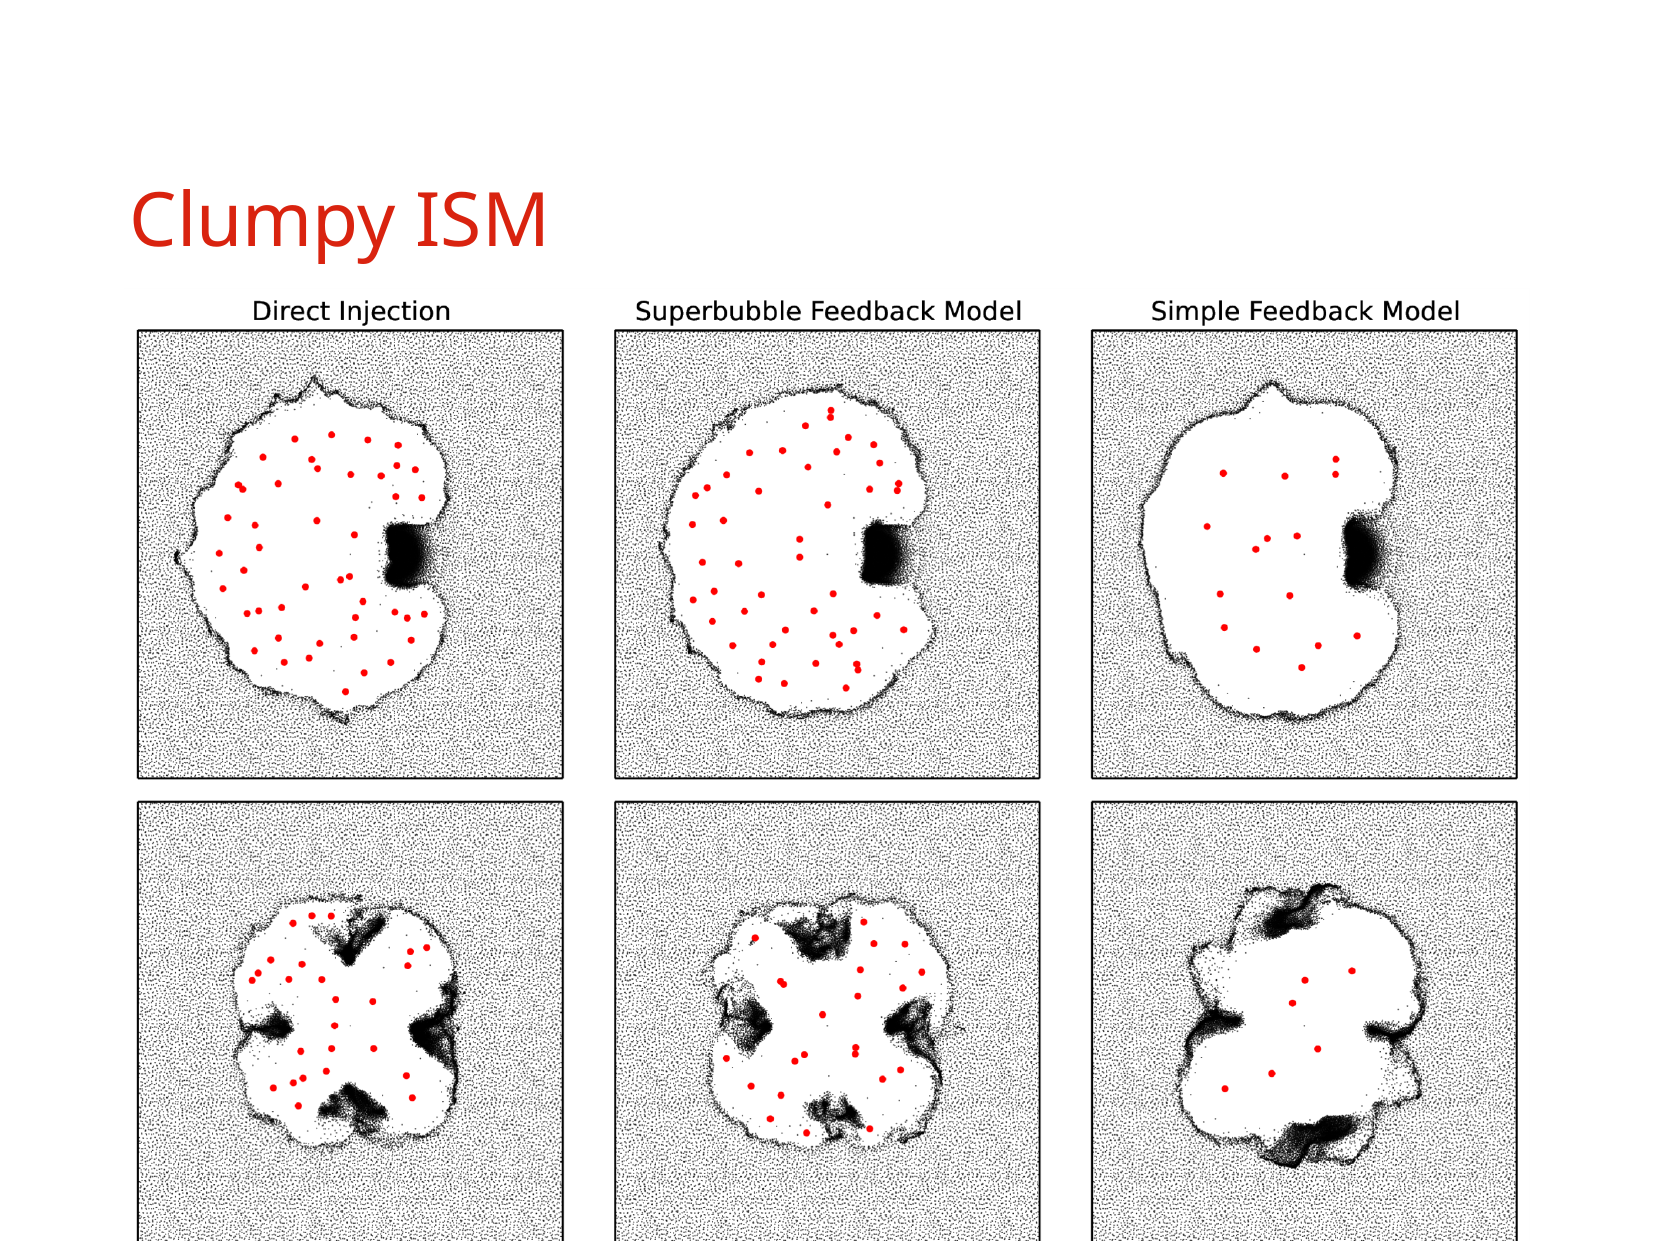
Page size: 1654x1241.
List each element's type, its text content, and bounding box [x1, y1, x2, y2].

title Clumpy ISM [129, 153, 1518, 281]
picture [124, 288, 1530, 1241]
